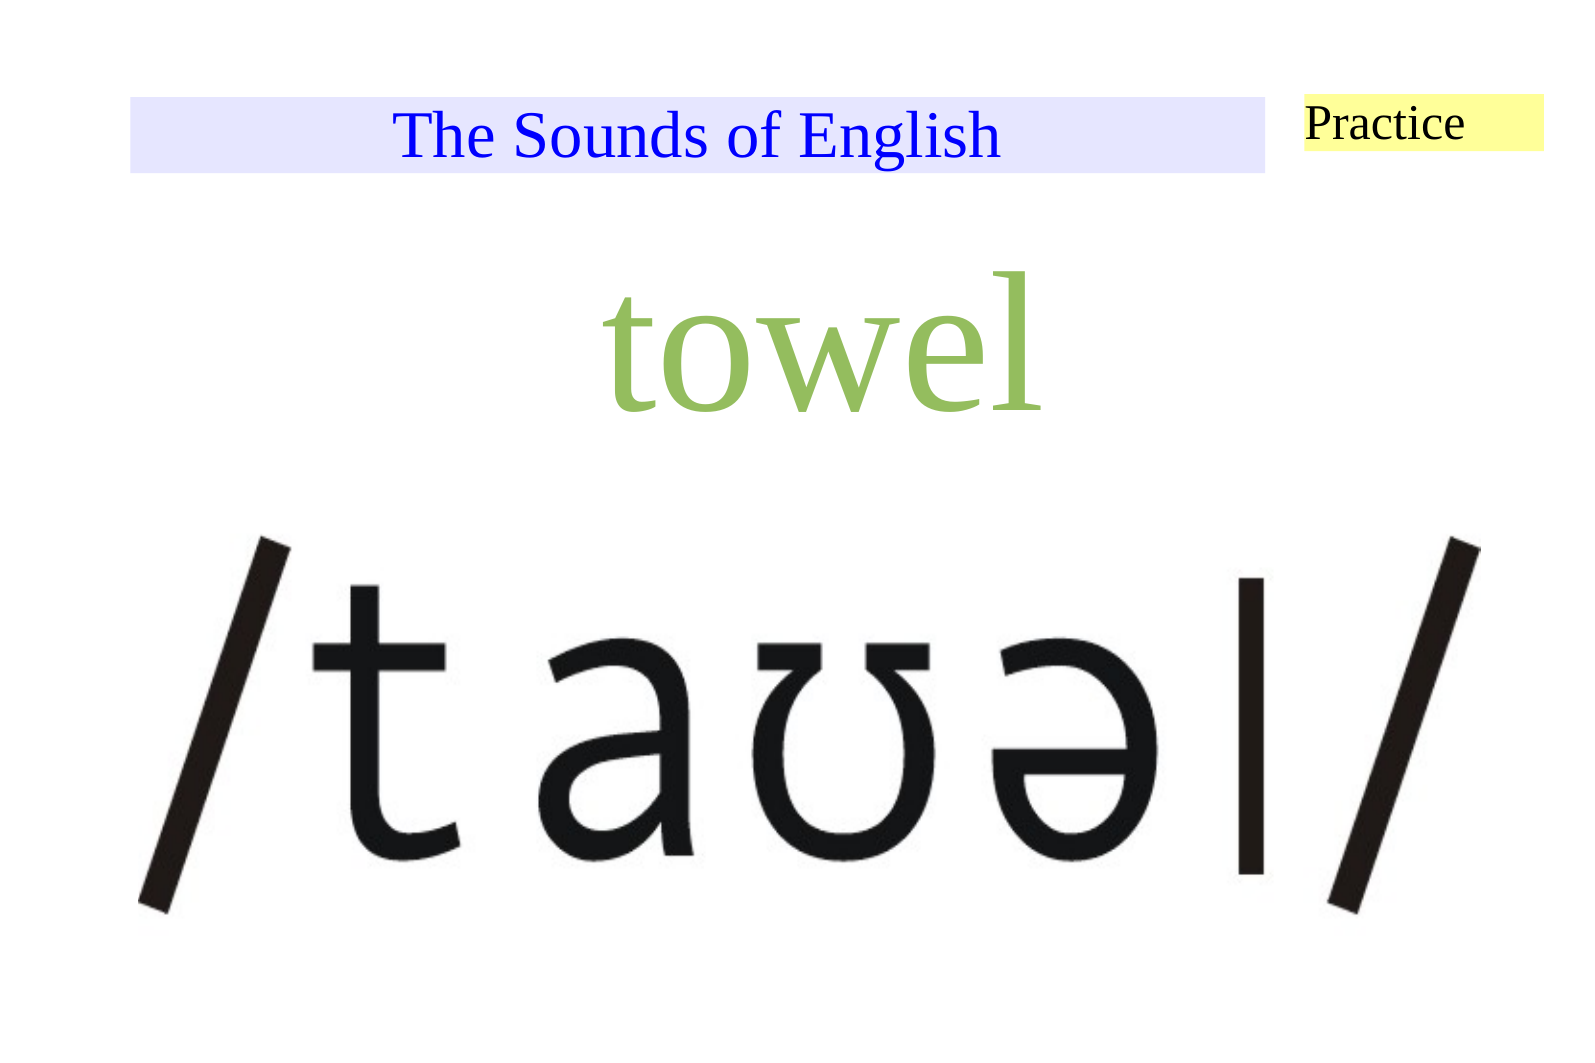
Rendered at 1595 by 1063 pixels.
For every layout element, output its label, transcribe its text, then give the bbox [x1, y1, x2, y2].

text_box The Sounds of English [130, 97, 1266, 174]
text_box towel [548, 227, 1099, 456]
text_box Practice [1304, 94, 1544, 152]
picture [138, 468, 1481, 994]
